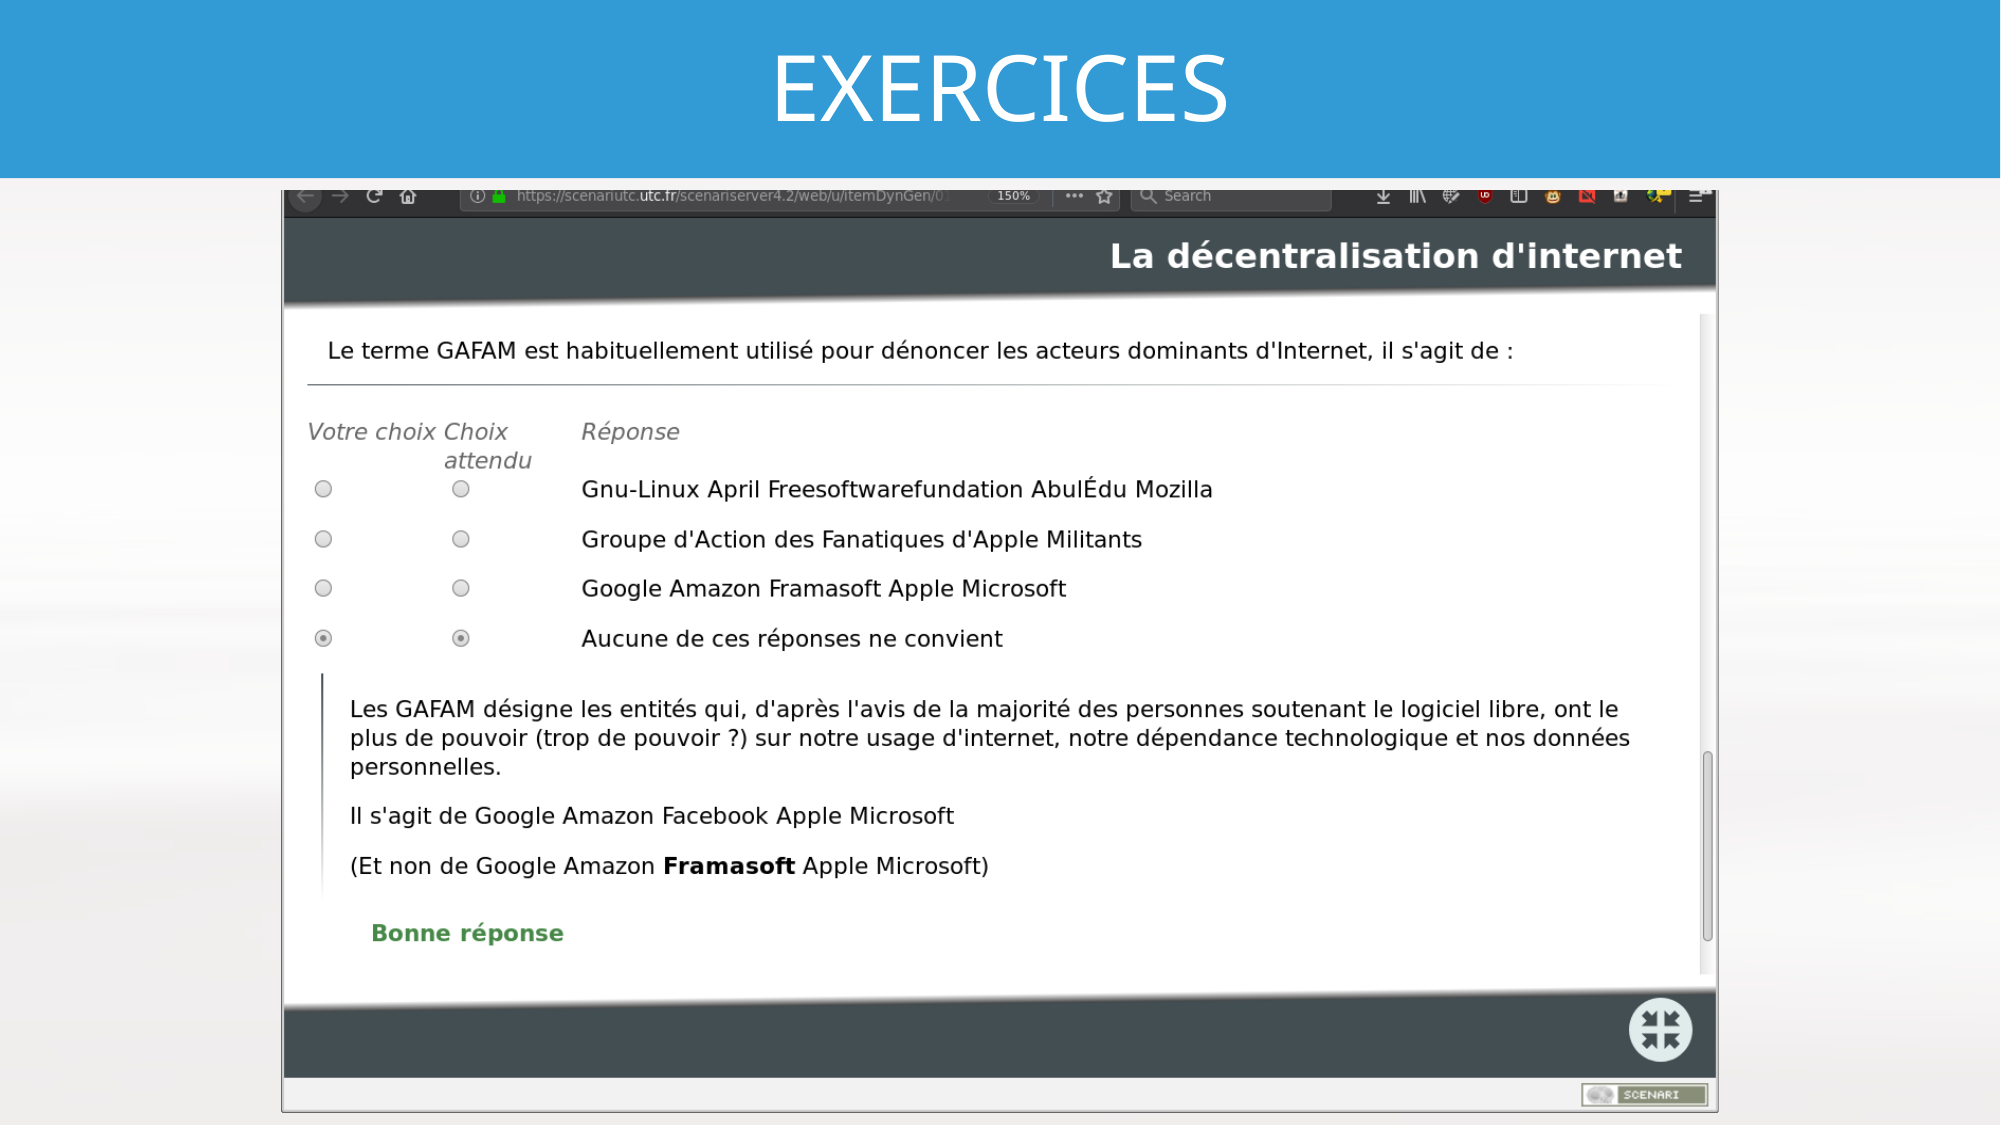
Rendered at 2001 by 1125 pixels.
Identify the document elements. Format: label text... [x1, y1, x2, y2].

text_box Exercices [0, 0, 2000, 173]
picture [281, 190, 1719, 1113]
